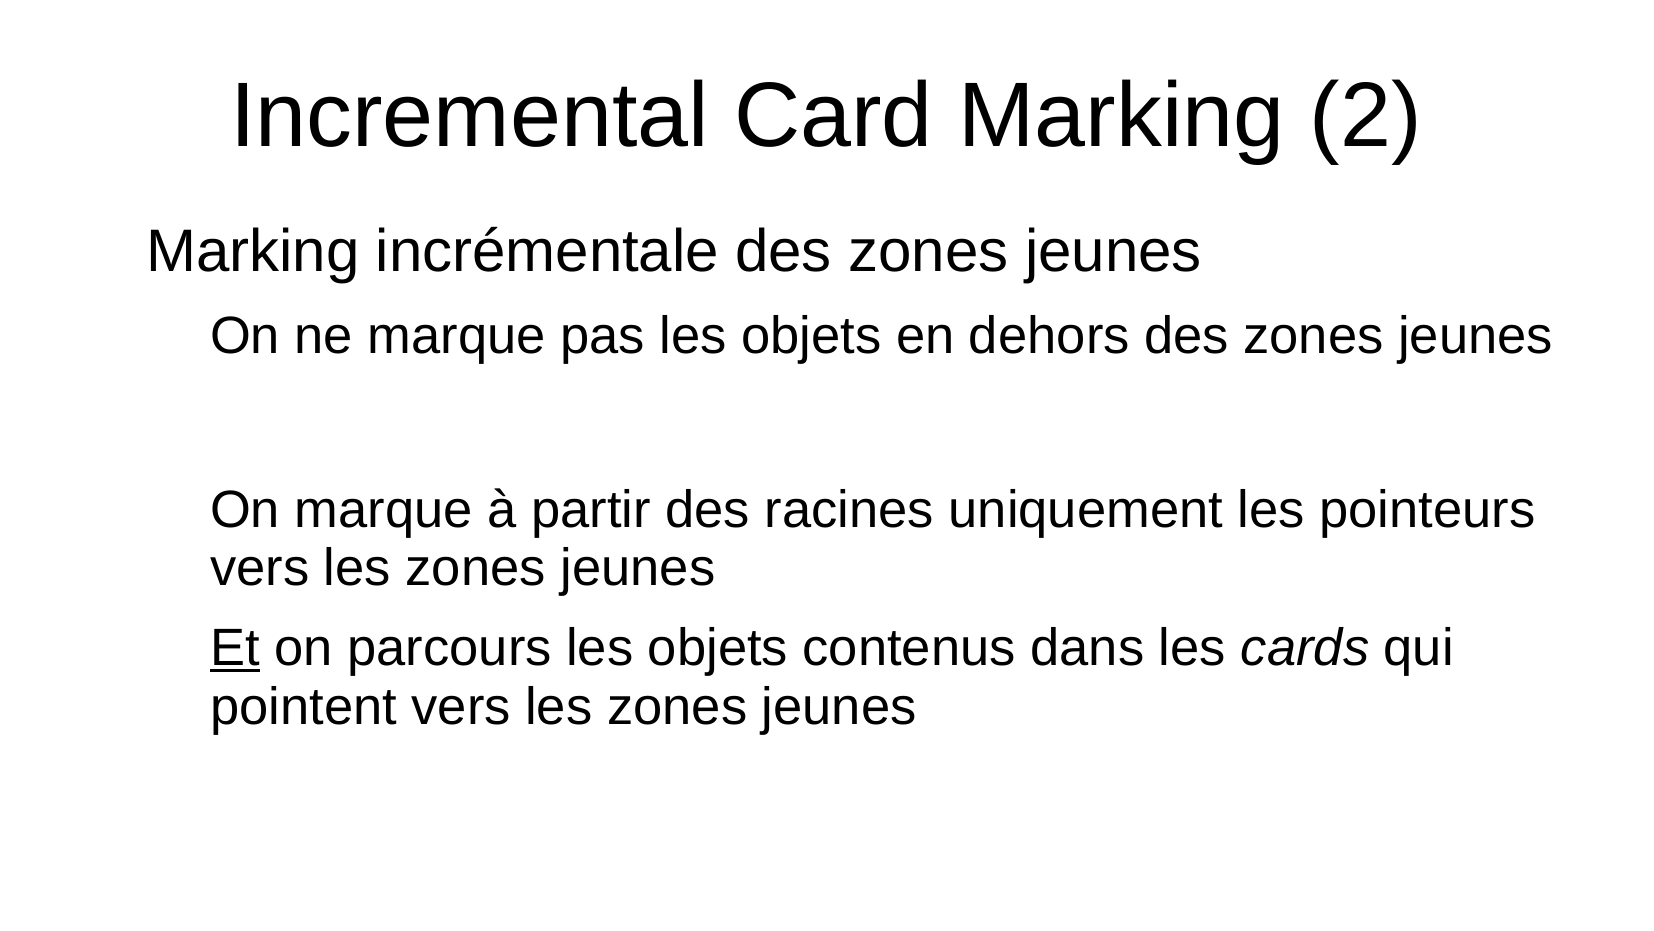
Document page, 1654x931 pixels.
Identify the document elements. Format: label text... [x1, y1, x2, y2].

list Marking incrémentale des zones jeunes On ne marque pas les objets en dehors des zones jeunes On marque à partir des racines uniquement les pointeurs vers les zones jeunes Et on parcours les objets contenus dans les cards qui pointent vers les zones jeunes [82, 217, 1571, 758]
title Incremental Card Marking (2) [82, 37, 1571, 193]
